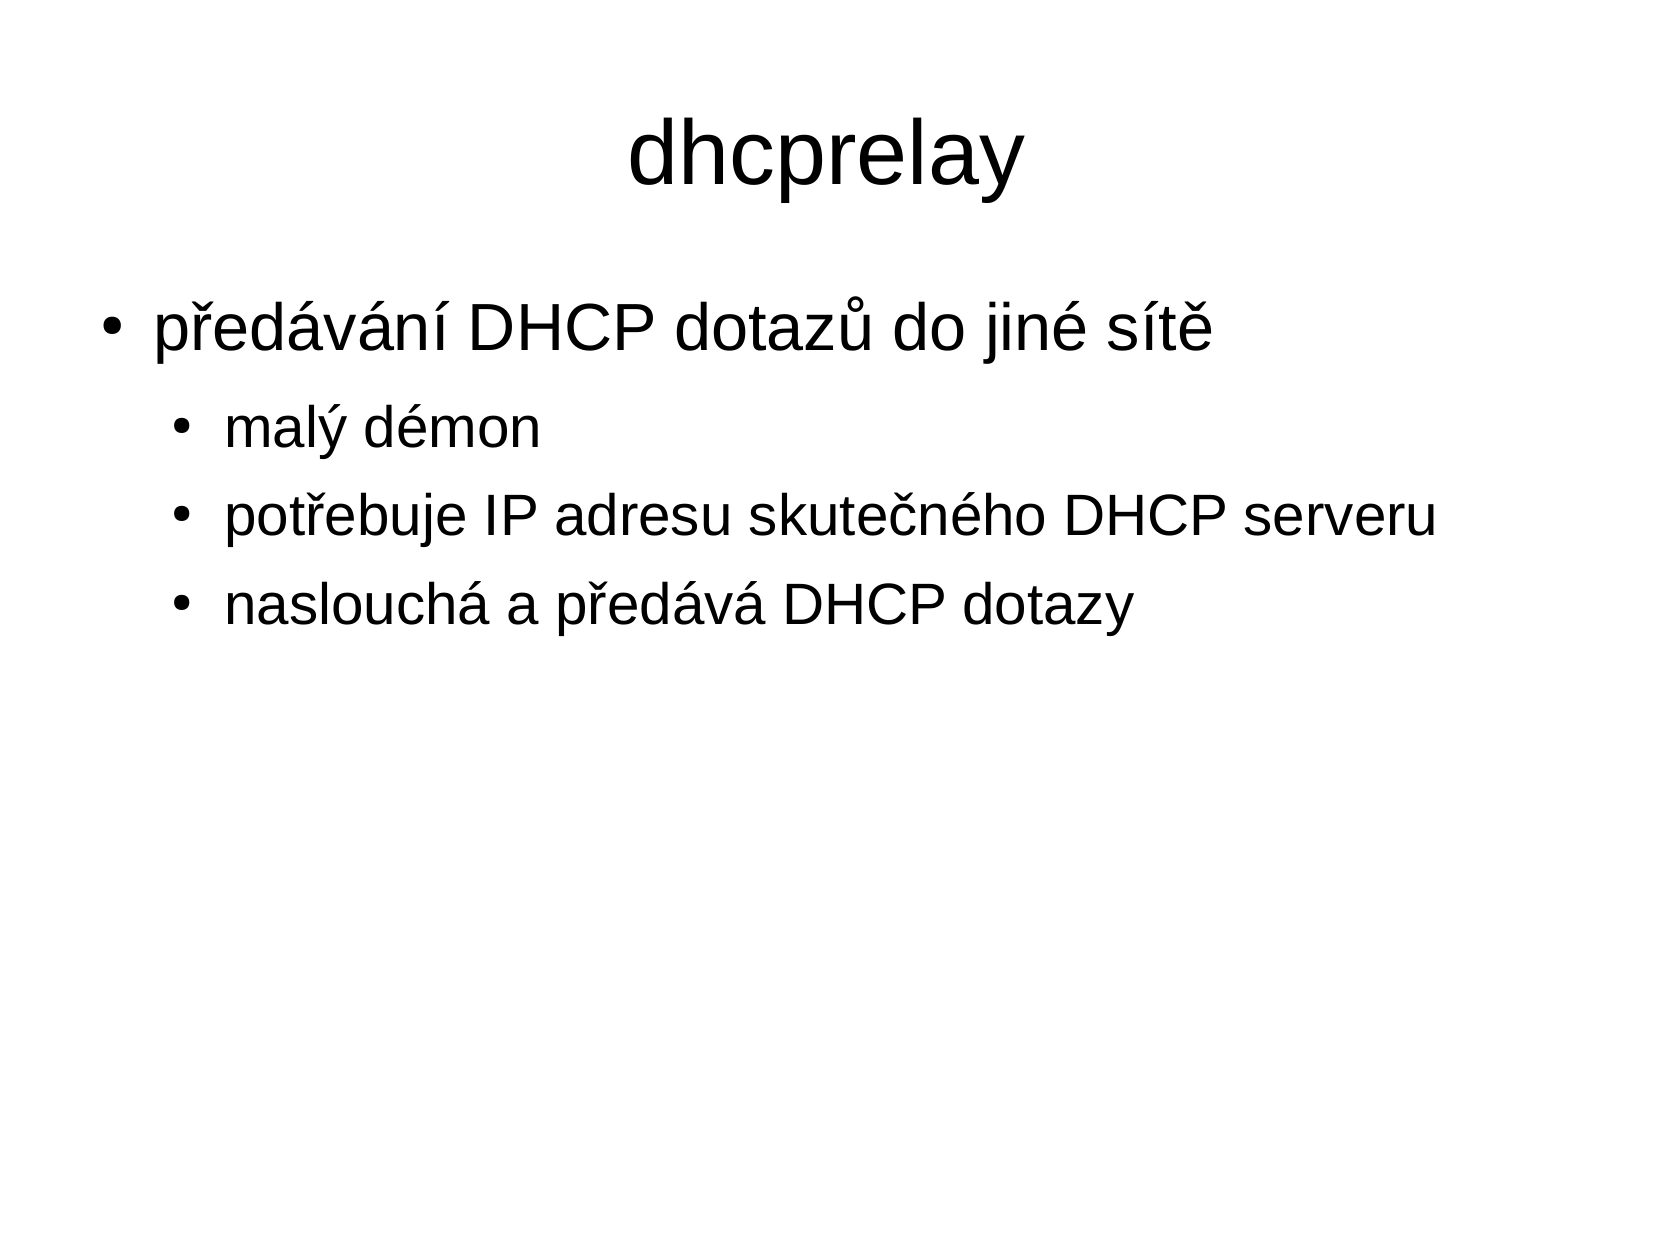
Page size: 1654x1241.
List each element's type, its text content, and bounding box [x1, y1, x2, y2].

title dhcprelay [82, 49, 1571, 257]
list předávání DHCP dotazů do jiné sítě malý démon potřebuje IP adresu skutečného DHCP serveru naslouchá a předává DHCP dotazy [82, 290, 1571, 1010]
